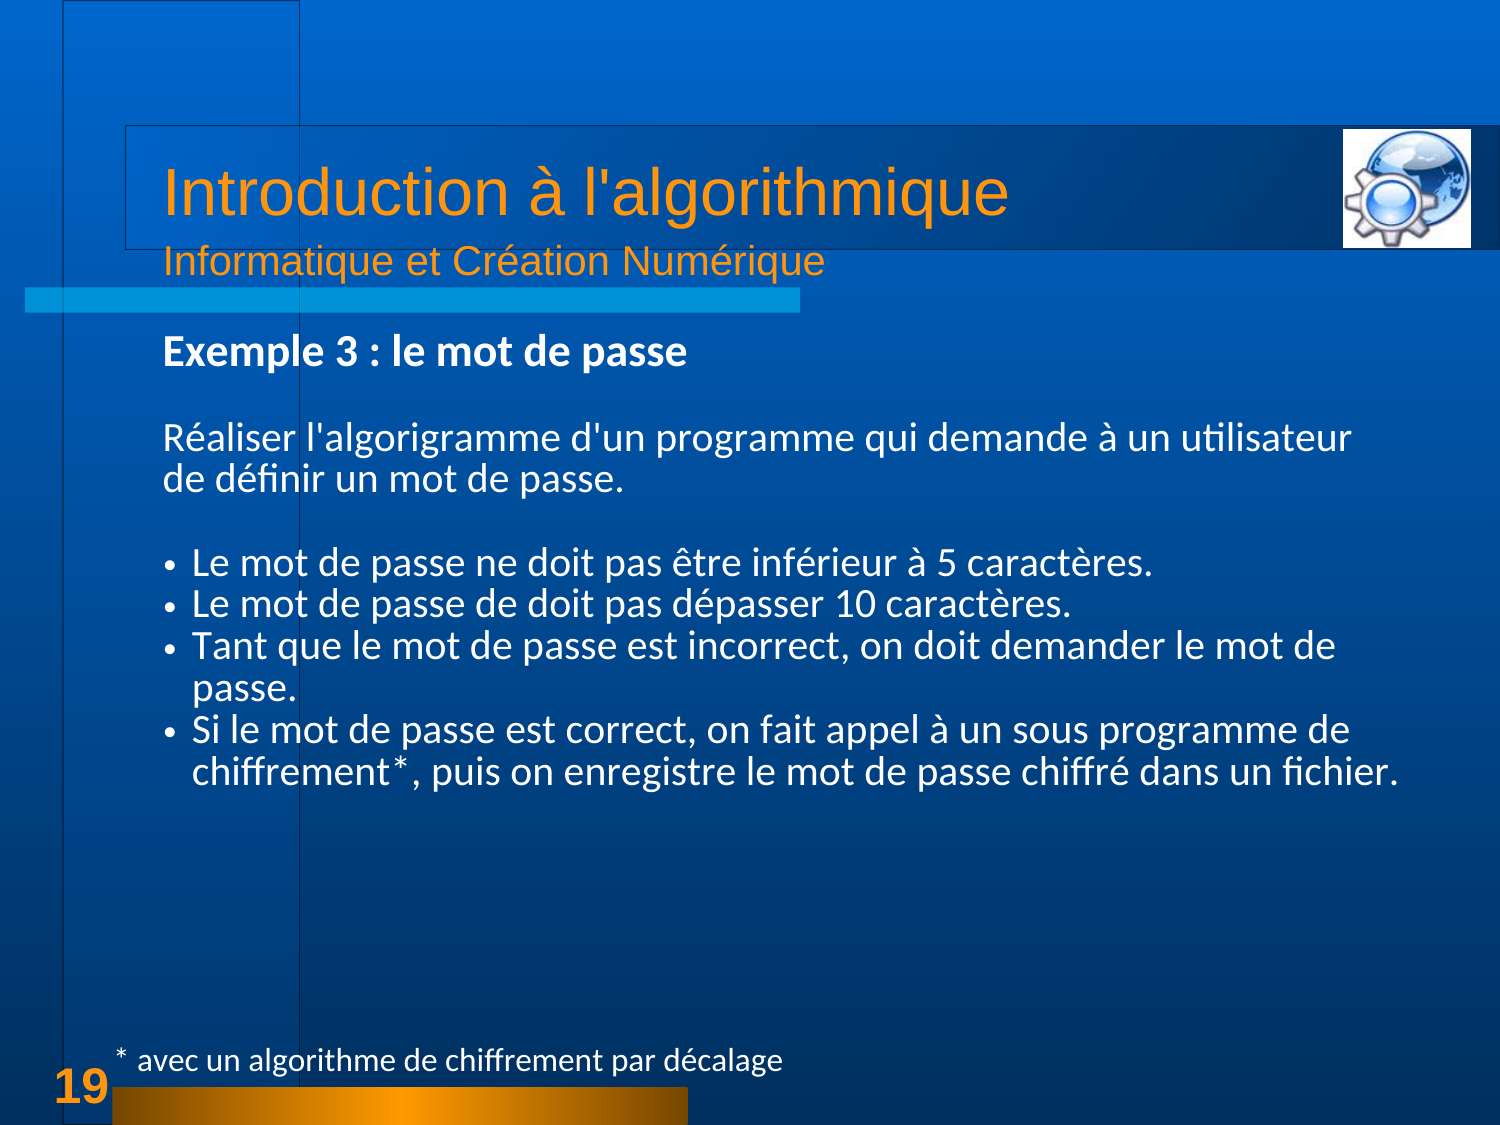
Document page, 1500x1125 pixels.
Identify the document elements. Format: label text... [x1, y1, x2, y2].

text_box * avec un algorithme de chiffrement par décalage [98, 1039, 1152, 1095]
text_box Exemple 3 : le mot de passe Réaliser l'algorigramme d'un programme qui demande à un utilisateur de définir un mot de passe. Le mot de passe ne doit pas être inférieur à 5 caractères. Le mot de passe de doit pas dépasser 10 caractères. Tant que le mot de passe est incorrect, on doit demander le mot de passe. Si le mot de passe est correct, on fait appel à un sous programme de chiffrement*, puis on enregistre le mot de passe chiffré dans un fichier. [147, 324, 1418, 957]
picture [1343, 129, 1471, 248]
